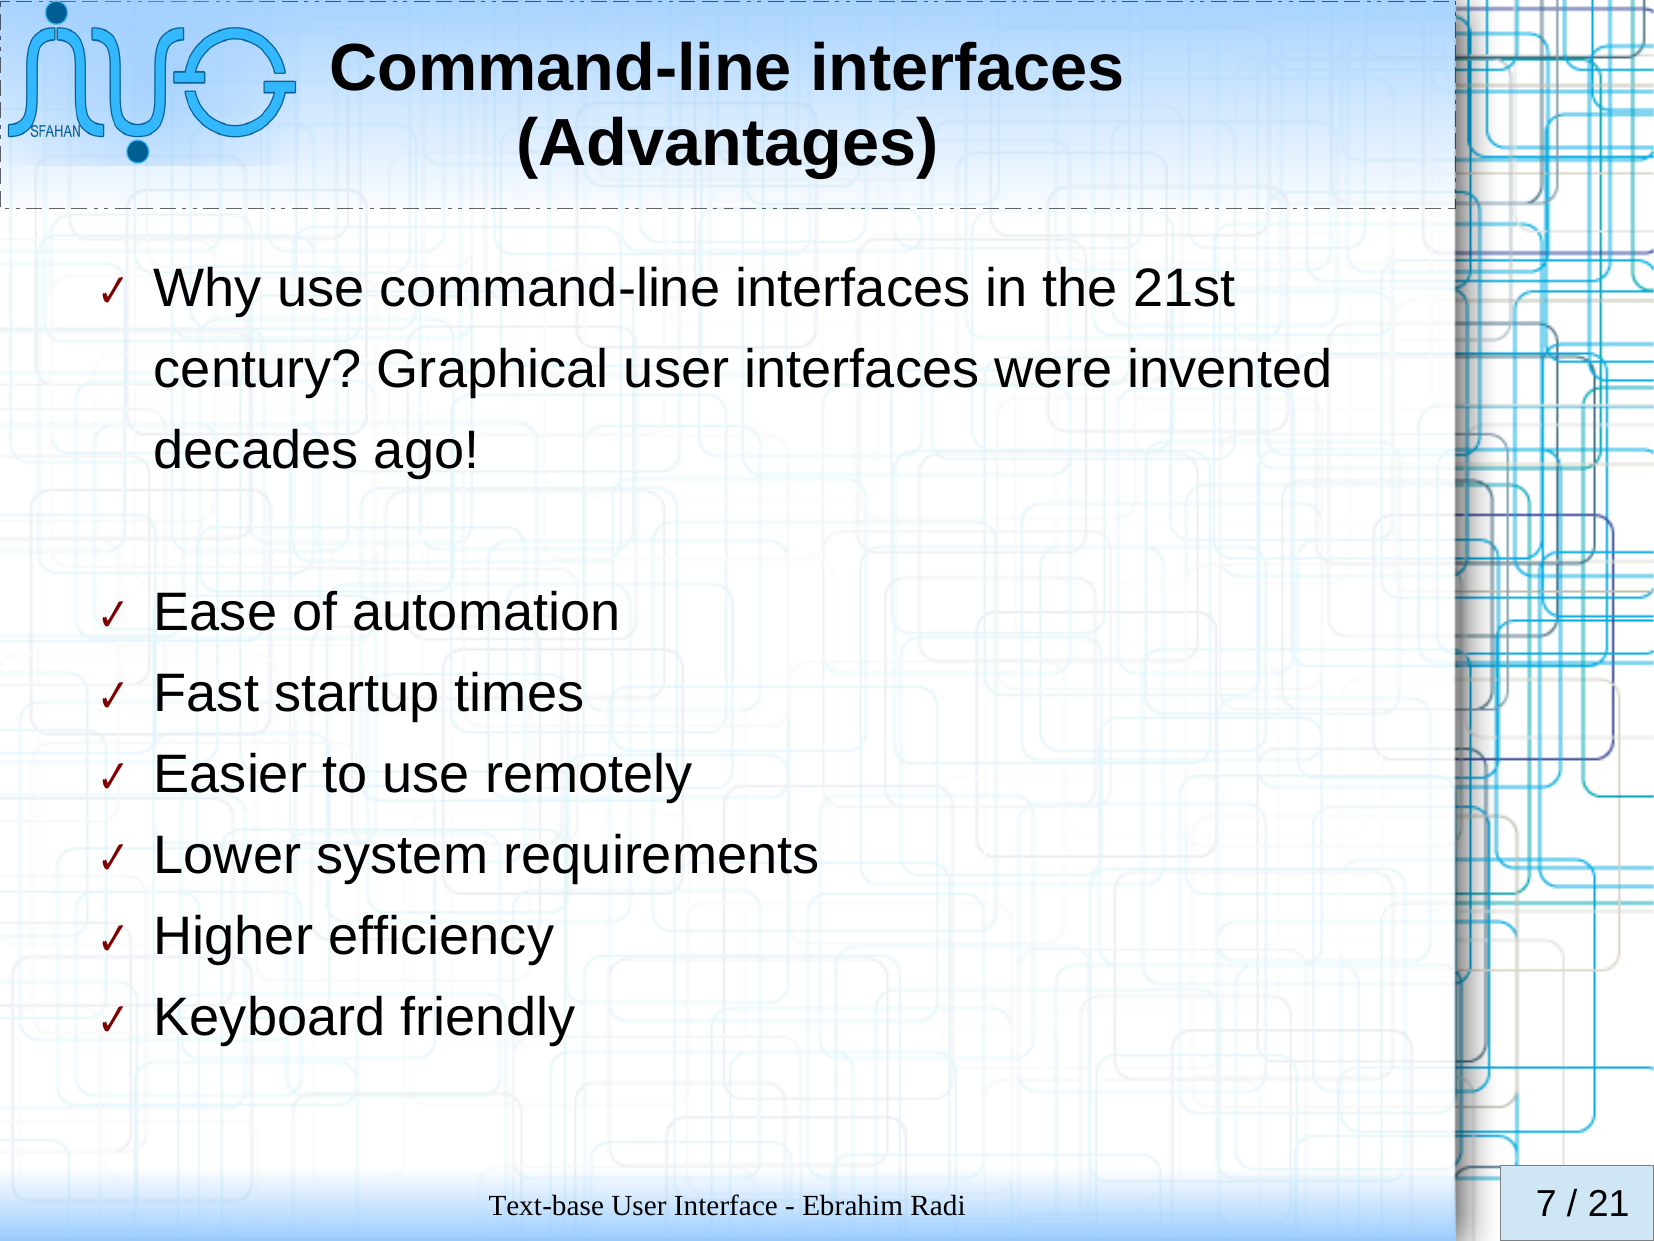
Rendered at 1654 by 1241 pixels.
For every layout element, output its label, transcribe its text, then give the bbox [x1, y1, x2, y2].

list Why use command-line interfaces in the 21st century? Graphical user interfaces were invented decades ago! Ease of automation Fast startup times Easier to use remotely Lower system requirements Higher efficiency Keyboard friendly [82, 237, 1418, 1048]
picture [0, 0, 1654, 1241]
title Command-line interfaces (Advantages) [0, 1, 1456, 209]
text_box Text-base User Interface - Ebrahim Radi [0, 1237, 1456, 1241]
picture [2, 0, 301, 166]
text_box <number> / 21 [1500, 1165, 1654, 1241]
